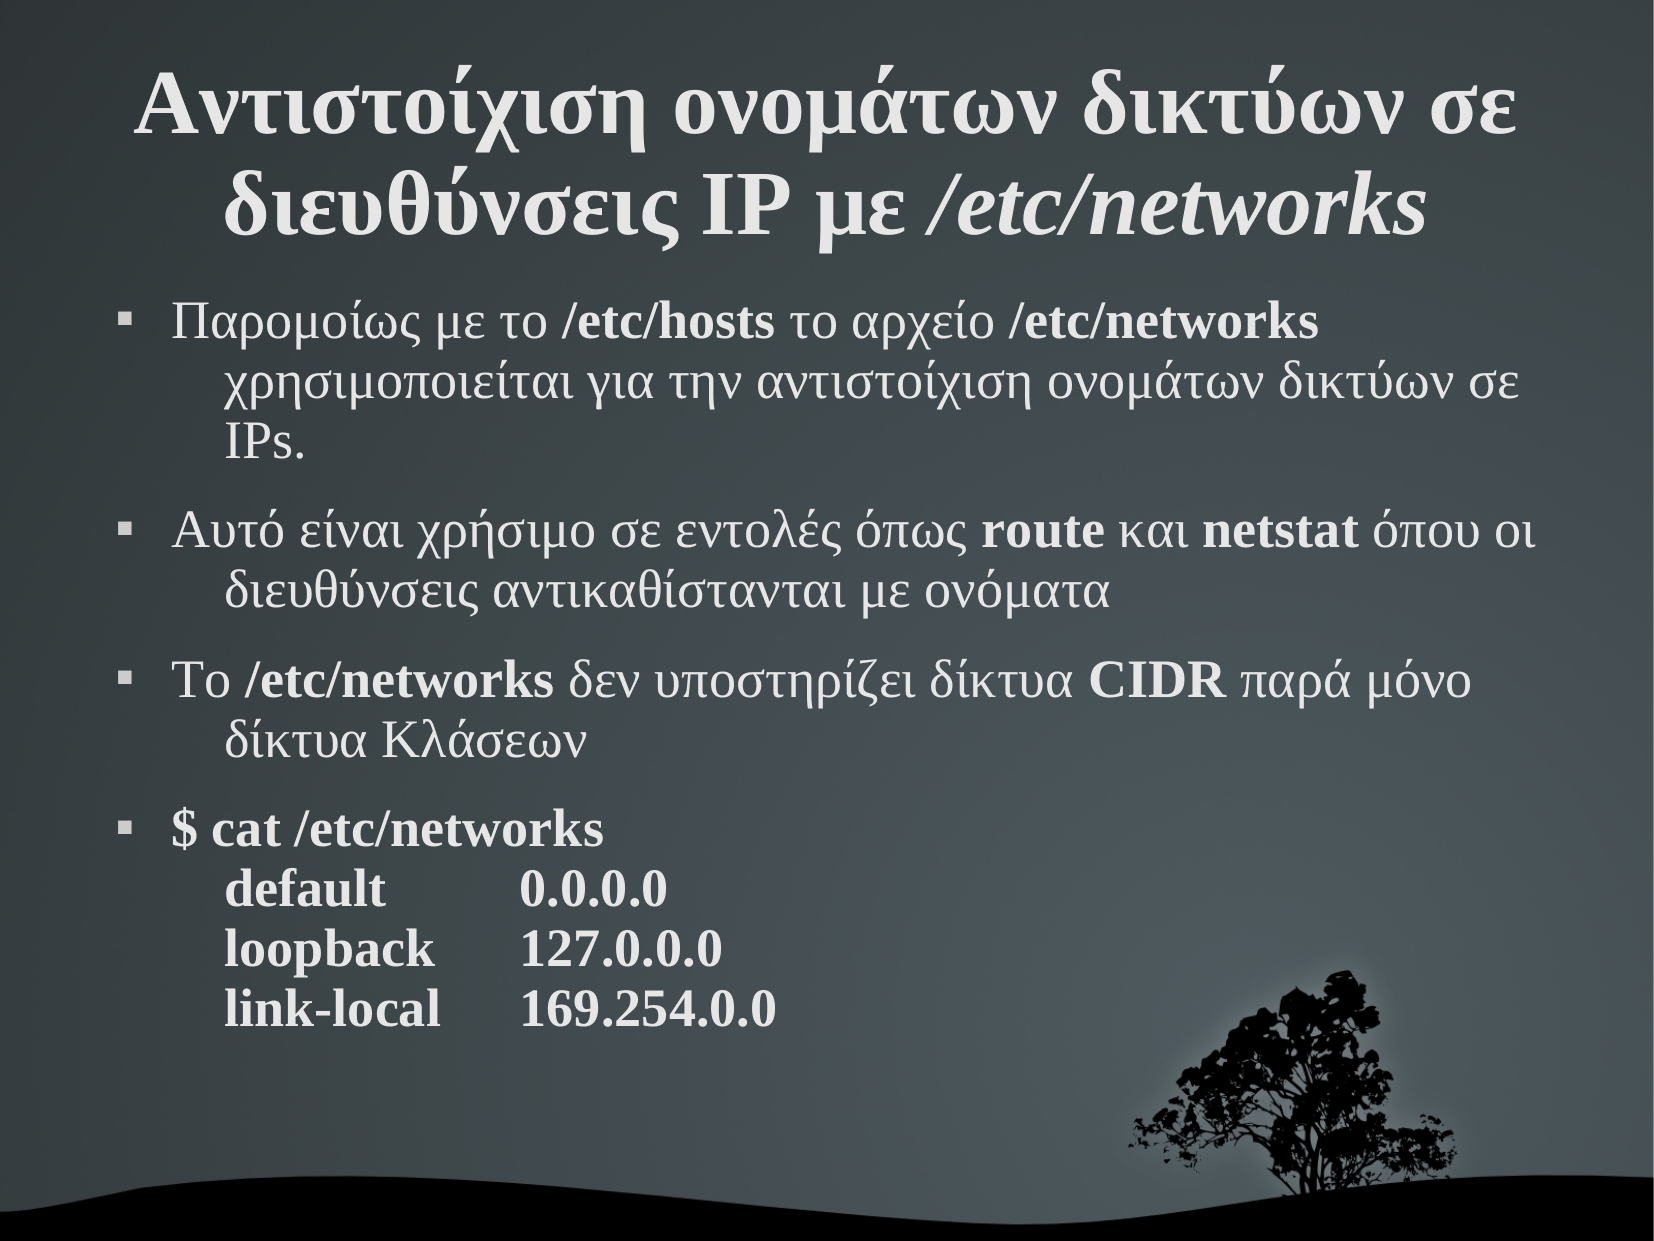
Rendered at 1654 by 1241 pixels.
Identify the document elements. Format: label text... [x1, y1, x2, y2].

picture [0, 0, 1654, 1241]
title Αντιστοίχιση ονομάτων δικτύων σε διευθύνσεις IP με /etc/networks [82, 33, 1571, 273]
list Παρομοίως με το /etc/hosts το αρχείο /etc/networks χρησιμοποιείται για την αντιστοίχιση ονομάτων δικτύων σε IPs. Αυτό είναι χρήσιμο σε εντολές όπως route και netstat όπου οι διευθύνσεις αντικαθίστανται με ονόματα Το /etc/networks δεν υποστηρίζει δίκτυα CIDR παρά μόνο δίκτυα Κλάσεων $ cat /etc/networks default 0.0.0.0 loopback 127.0.0.0 link-local 169.254.0.0 [82, 290, 1571, 1136]
